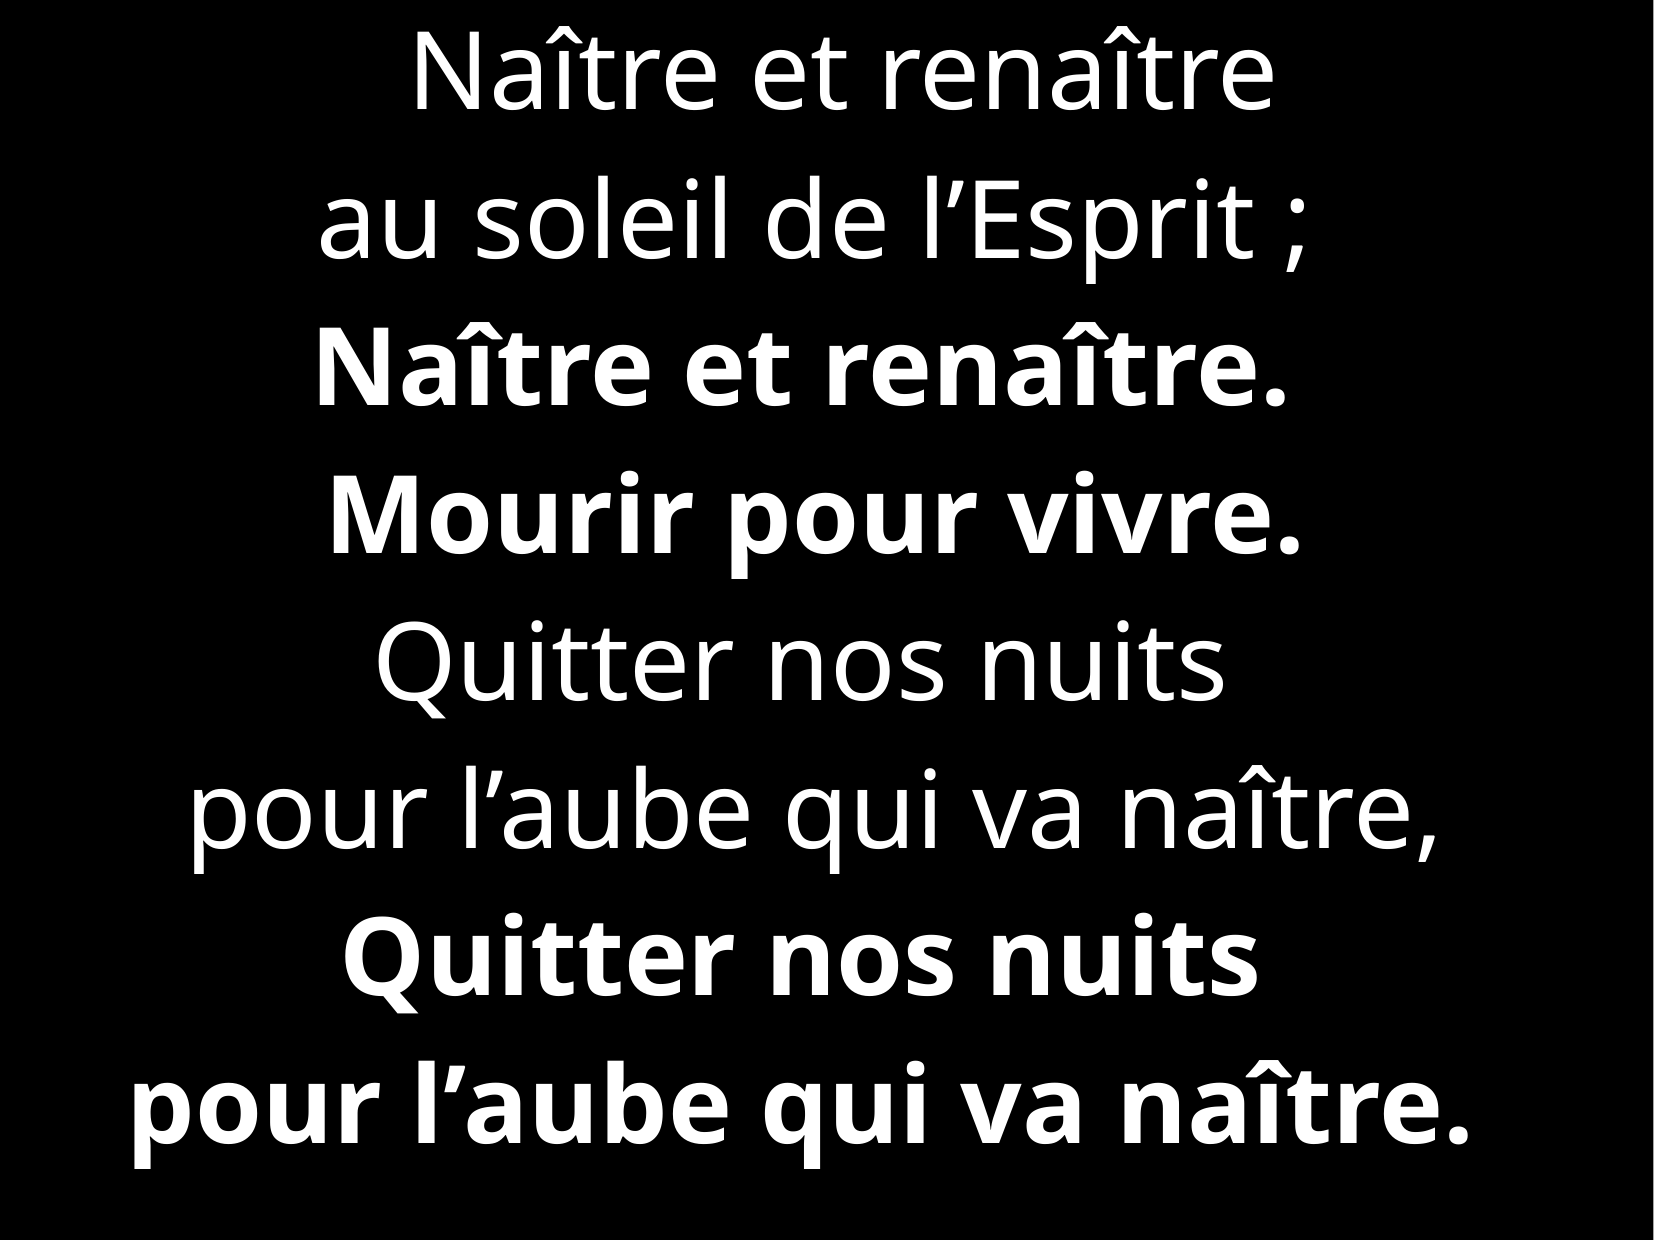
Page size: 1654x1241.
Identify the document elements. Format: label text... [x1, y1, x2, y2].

subtitle Naître et renaître au soleil de l’Esprit ; Naître et renaître. Mourir pour vivre. Quitter nos nuits pour l’aube qui va naître, Quitter nos nuits pour l’aube qui va naître. [70, 0, 1559, 1241]
